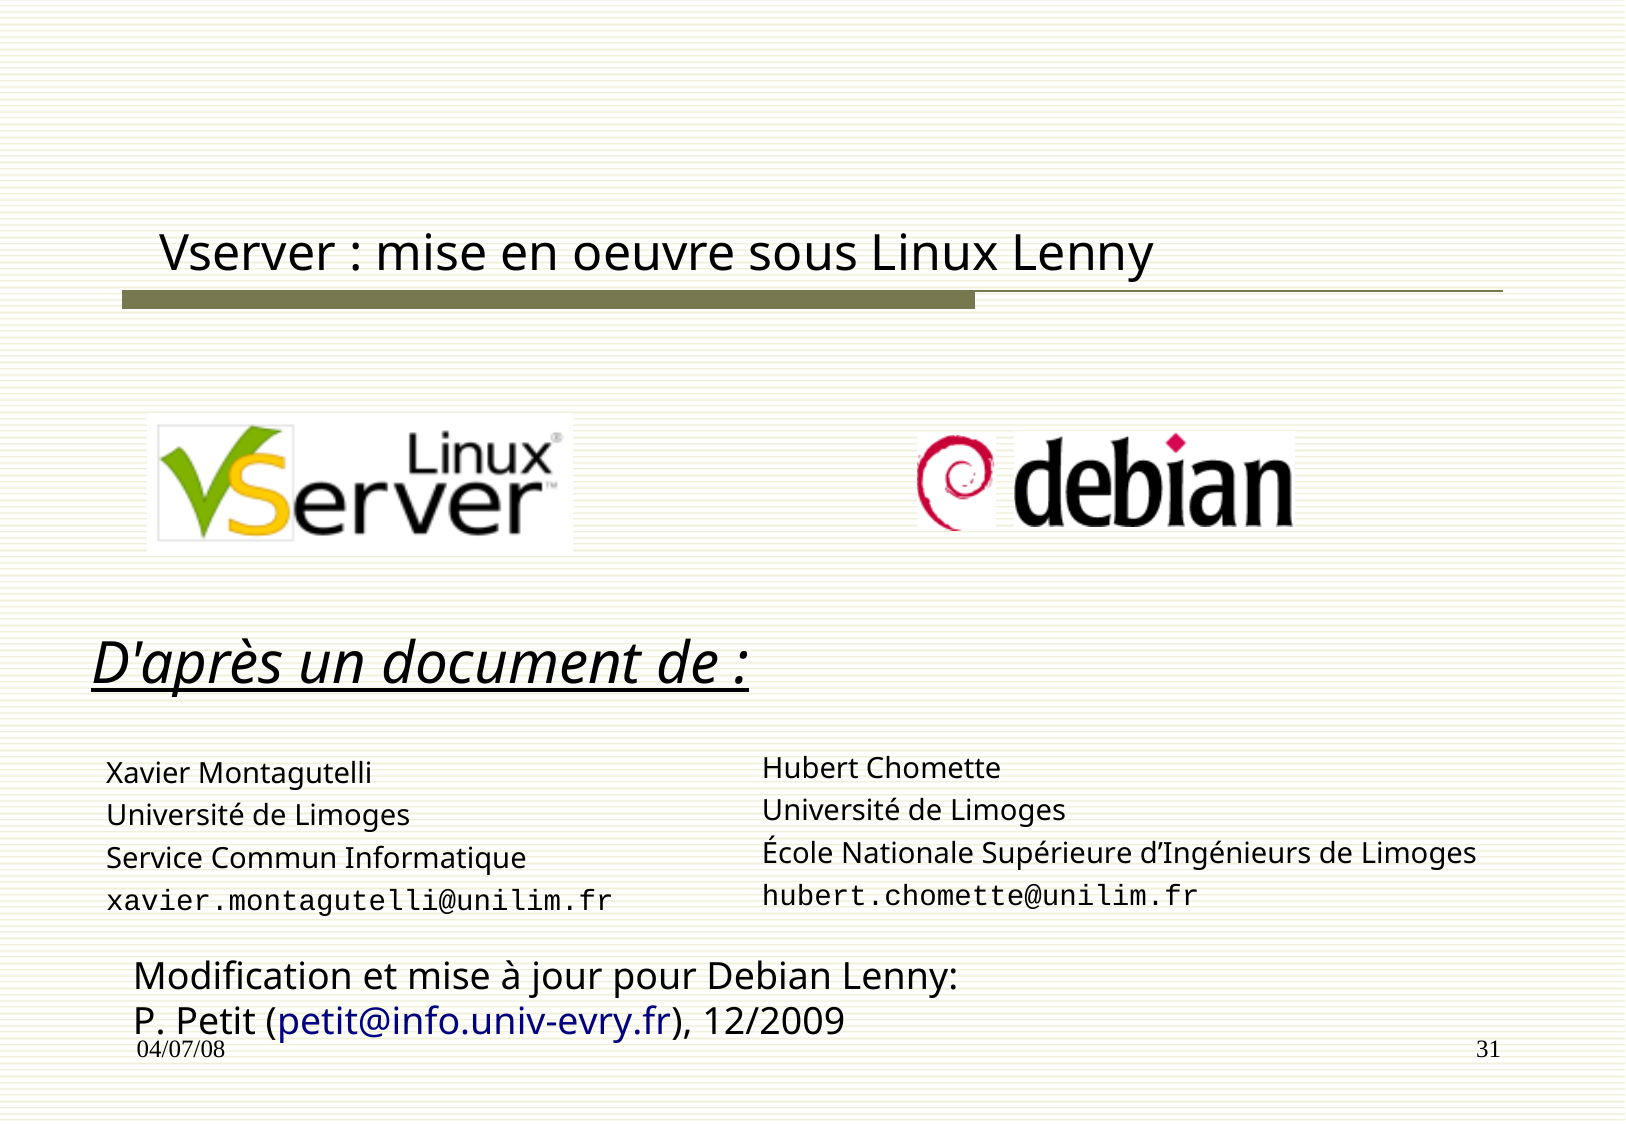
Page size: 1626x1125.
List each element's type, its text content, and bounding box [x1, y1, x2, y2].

title Vserver : mise en oeuvre sous Linux Lenny [144, 62, 1526, 289]
picture [0, 0, 1626, 1125]
text_box Hubert Chomette Université de Limoges École Nationale Supérieure d’Ingénieurs de Limoges hubert.chomette@unilim.fr [747, 741, 1565, 911]
text_box Xavier Montagutelli Université de Limoges Service Commun Informatique xavier.montagutelli@unilim.fr [91, 746, 683, 916]
subtitle D'après un document de : [0, 630, 1361, 739]
text_box Modification et mise à jour pour Debian Lenny: P. Petit (petit@info.univ-evry.fr), 12/2009 [118, 944, 1536, 1050]
